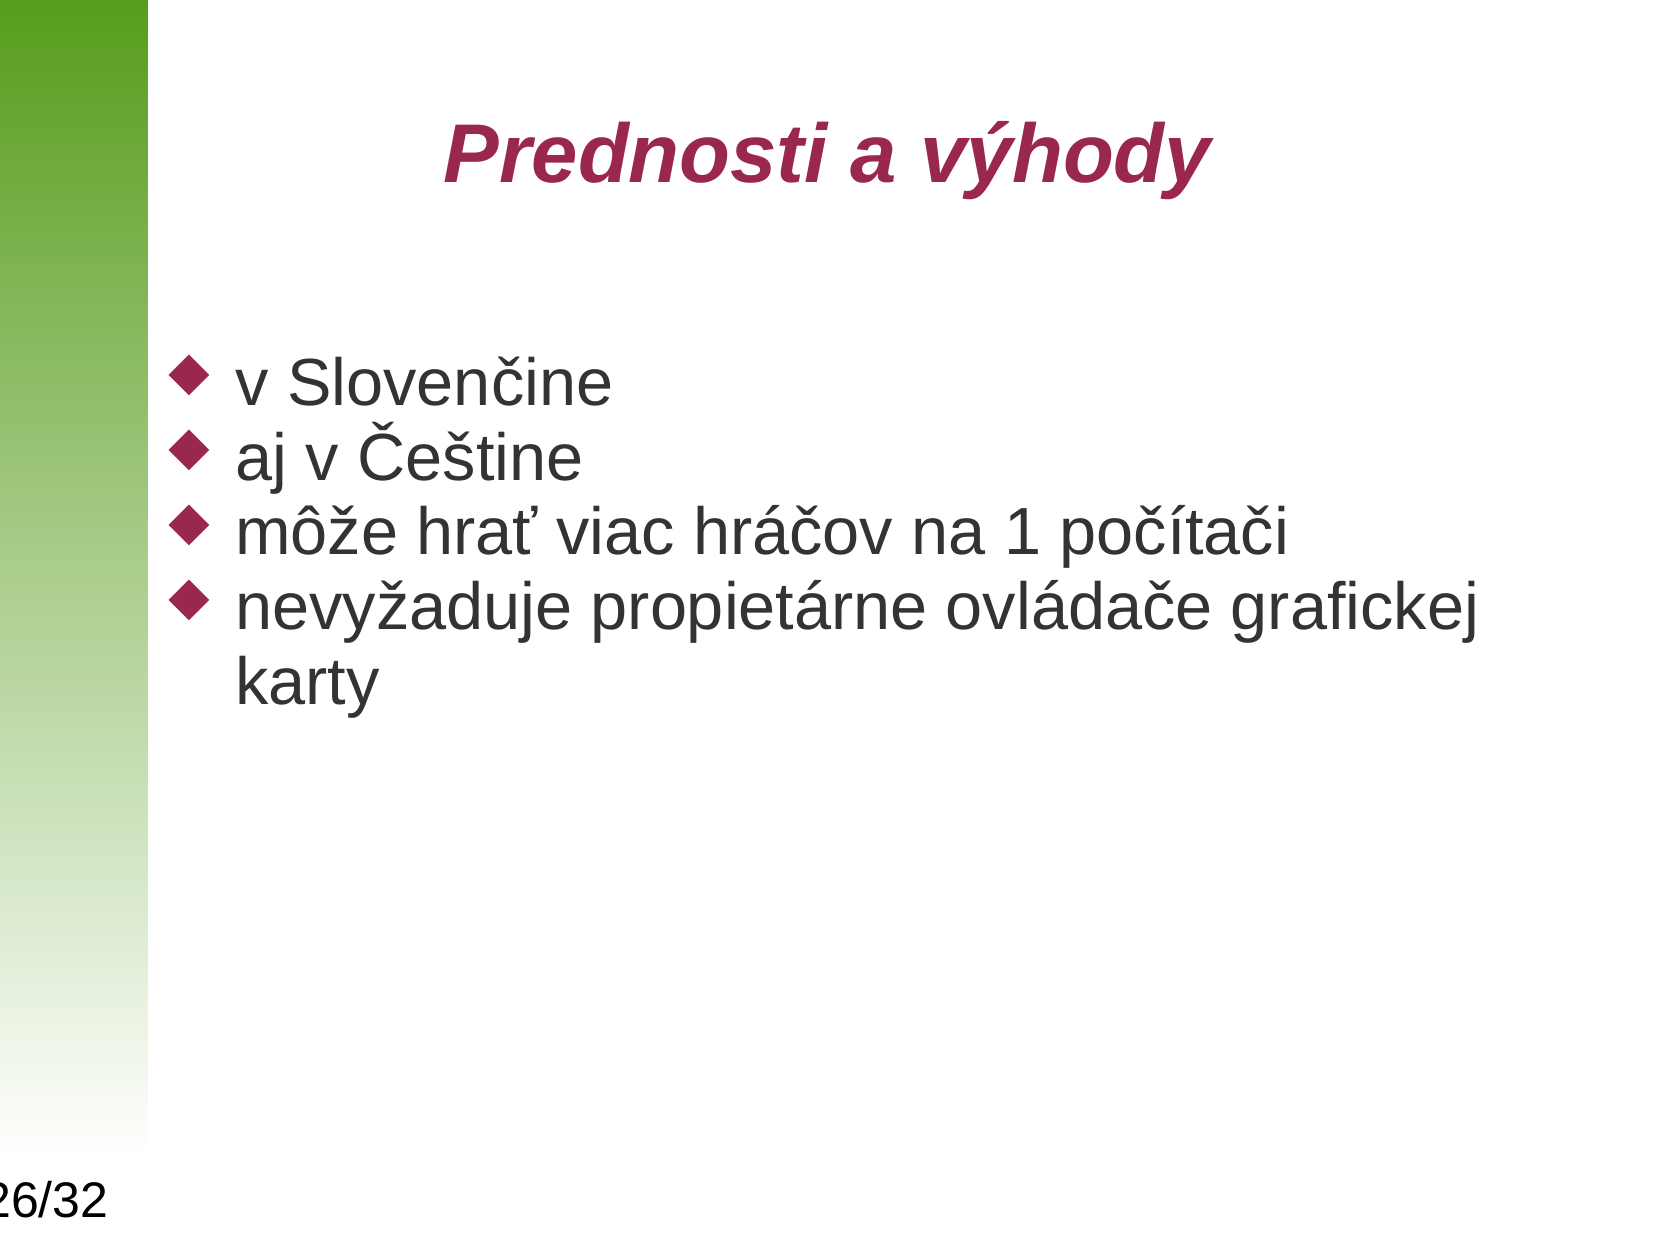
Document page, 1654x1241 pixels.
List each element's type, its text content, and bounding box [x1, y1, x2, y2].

title Prednosti a výhody [121, 49, 1534, 257]
list v Slovenčine aj v Češtine môže hrať viac hráčov na 1 počítači nevyžaduje propietárne ovládače grafickej karty [152, 344, 1534, 1127]
